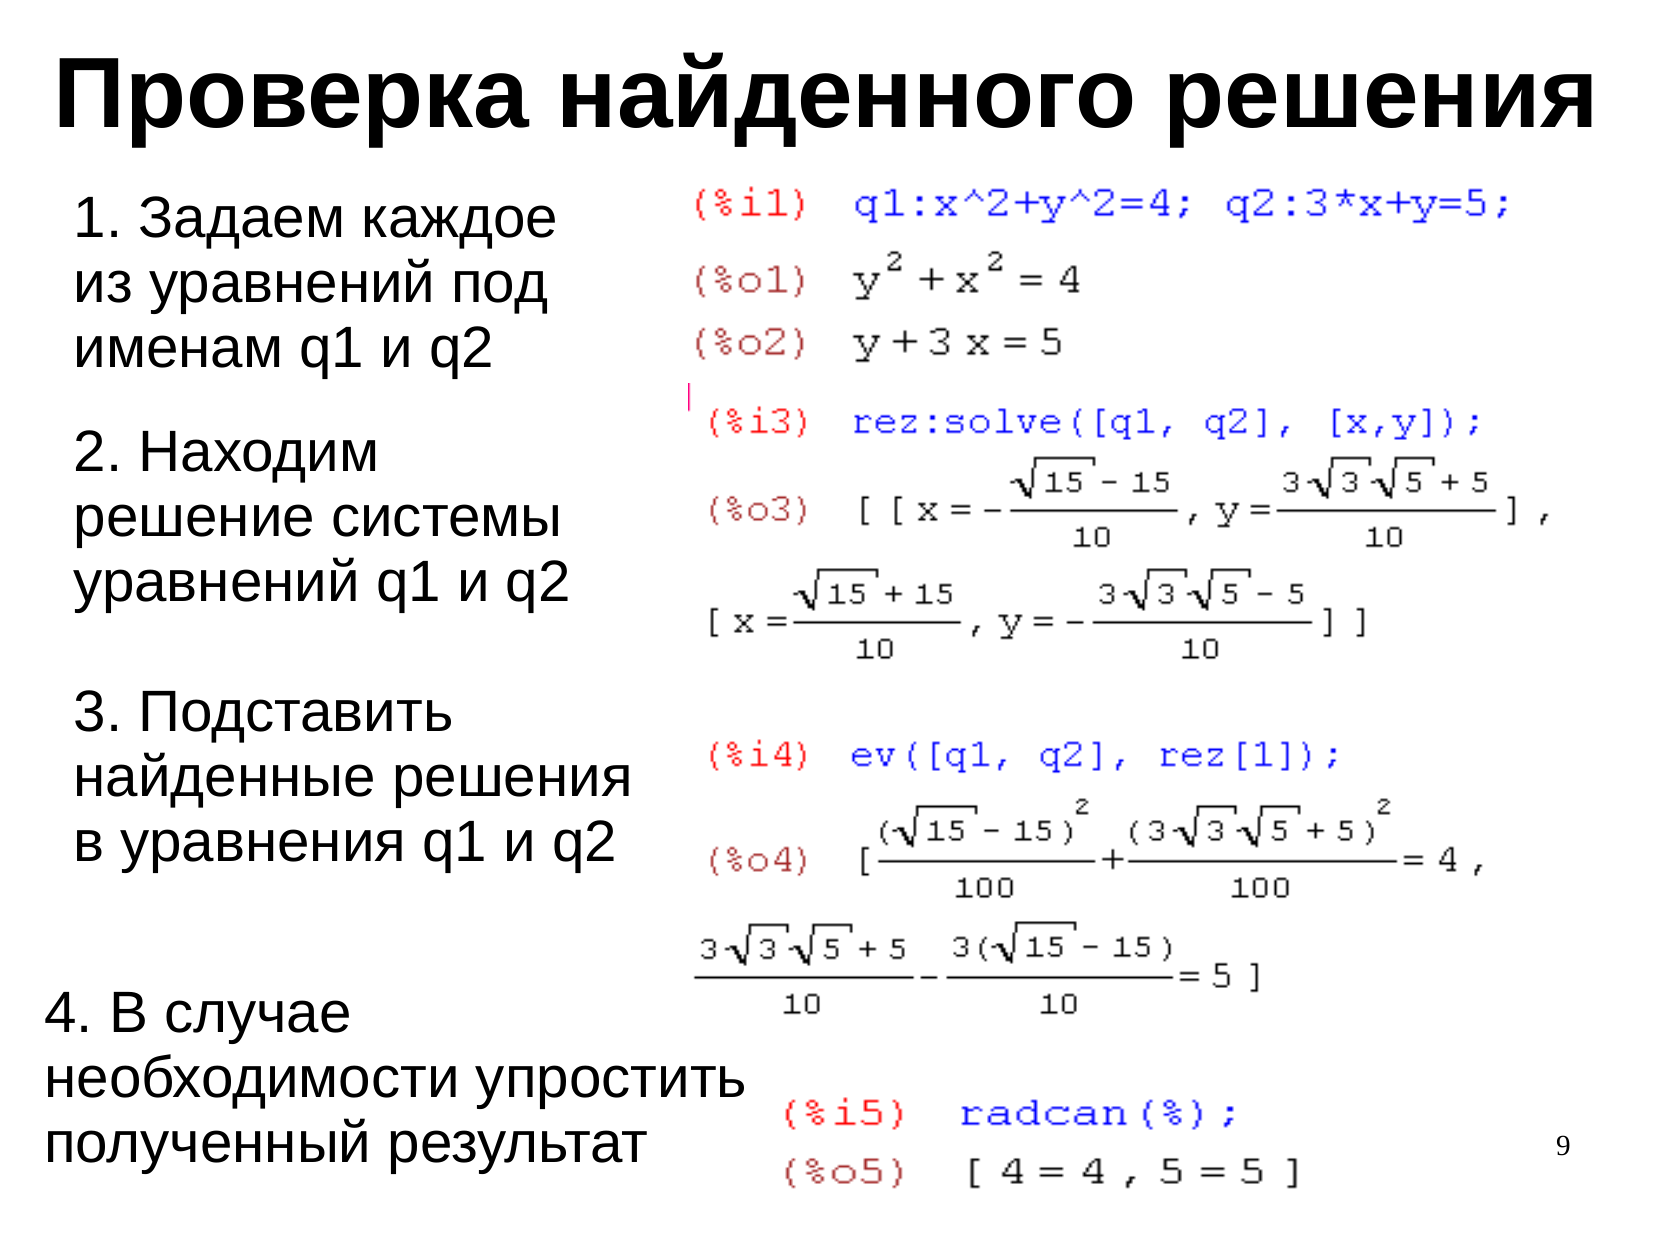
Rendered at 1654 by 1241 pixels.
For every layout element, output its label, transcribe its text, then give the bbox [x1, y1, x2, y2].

text_box 1. Задаем каждое из уравнений под именам q1 и q2 [59, 177, 591, 388]
text_box 4. В случае необходимости упростить полученный результат [29, 971, 767, 1182]
picture [679, 178, 1565, 1211]
text_box 3. Подставить найденные решения в уравнения q1 и q2 [59, 670, 650, 881]
text_box Проверка найденного решения [29, 29, 1625, 178]
text_box 2. Находим решение системы уравнений q1 и q2 [59, 410, 591, 621]
